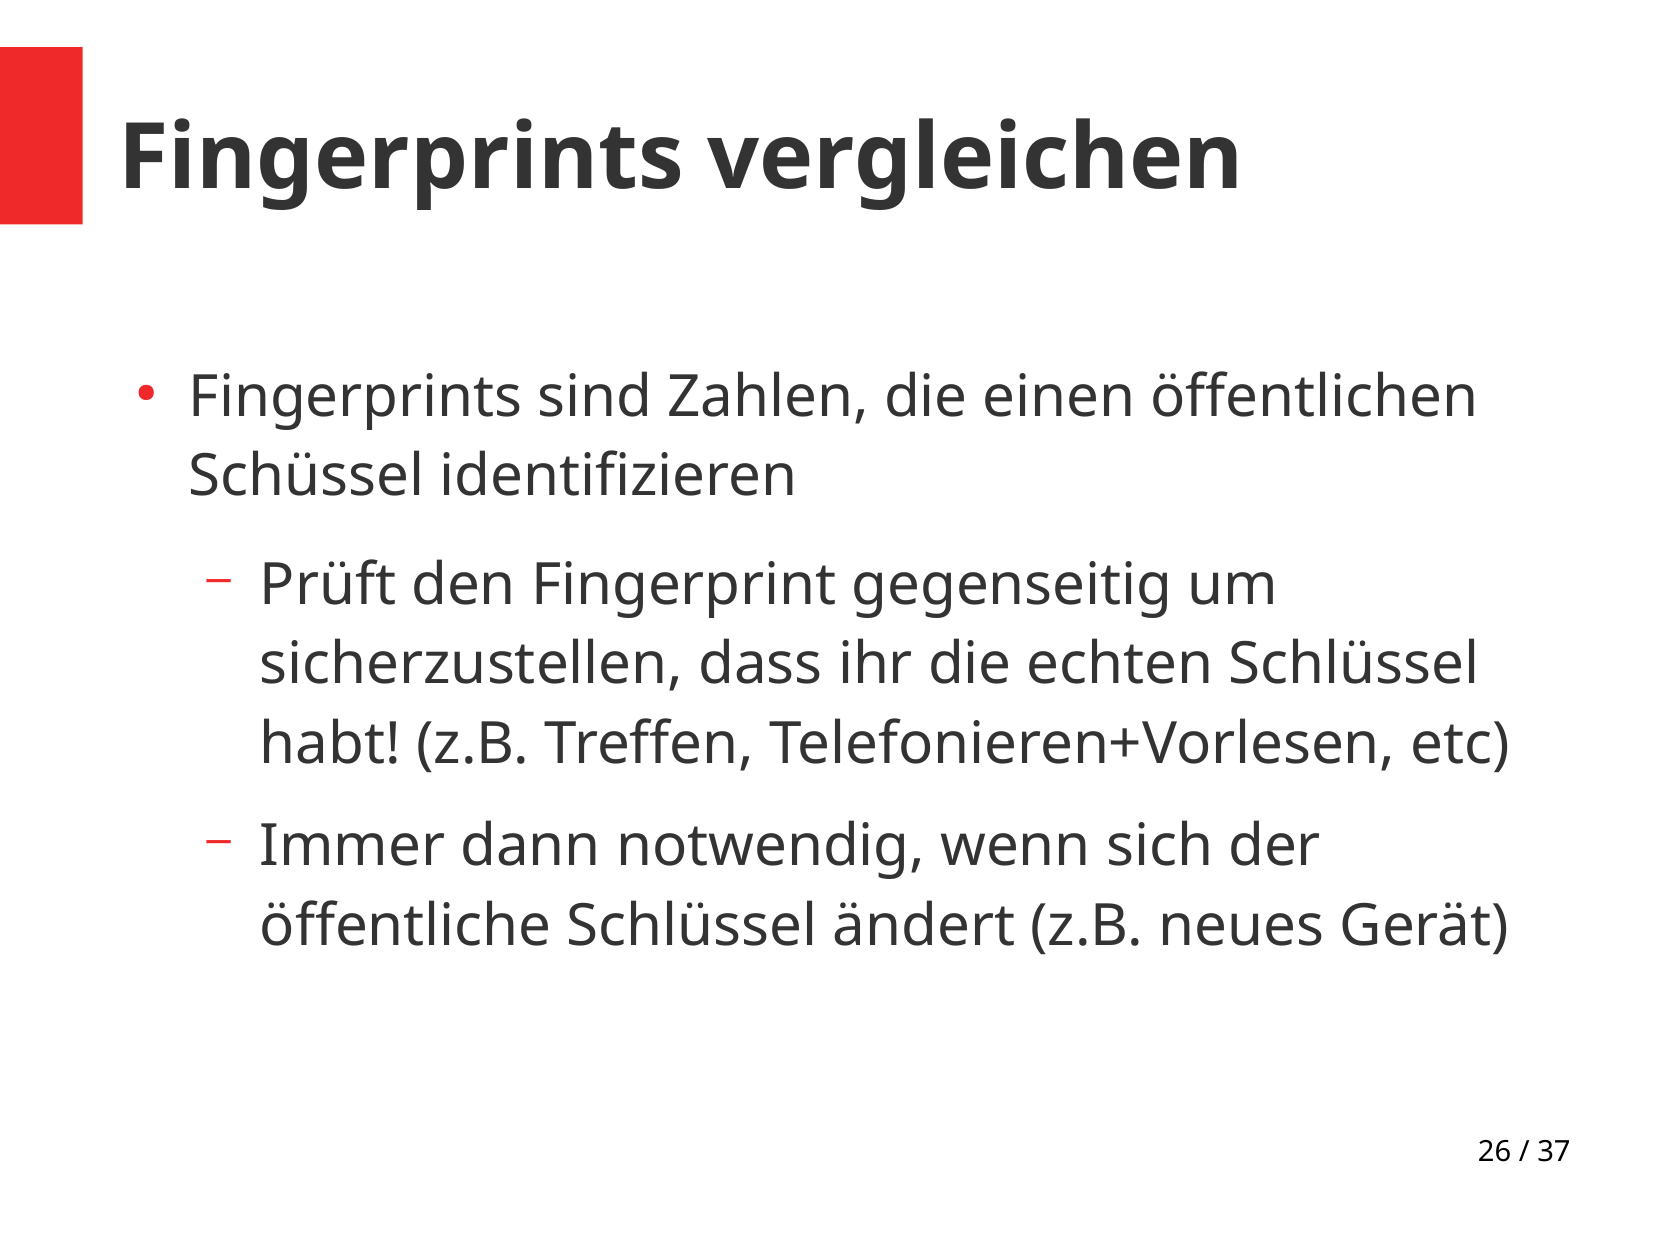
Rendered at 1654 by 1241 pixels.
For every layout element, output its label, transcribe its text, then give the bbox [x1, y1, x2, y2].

list Fingerprints sind Zahlen, die einen öffentlichen Schüssel identifizieren Prüft den Fingerprint gegenseitig um sicherzustellen, dass ihr die echten Schlüssel habt! (z.B. Treffen, Telefonieren+Vorlesen, etc) Immer dann notwendig, wenn sich der öffentliche Schlüssel ändert (z.B. neues Gerät) [118, 354, 1536, 1074]
title Fingerprints vergleichen [118, 49, 1571, 257]
